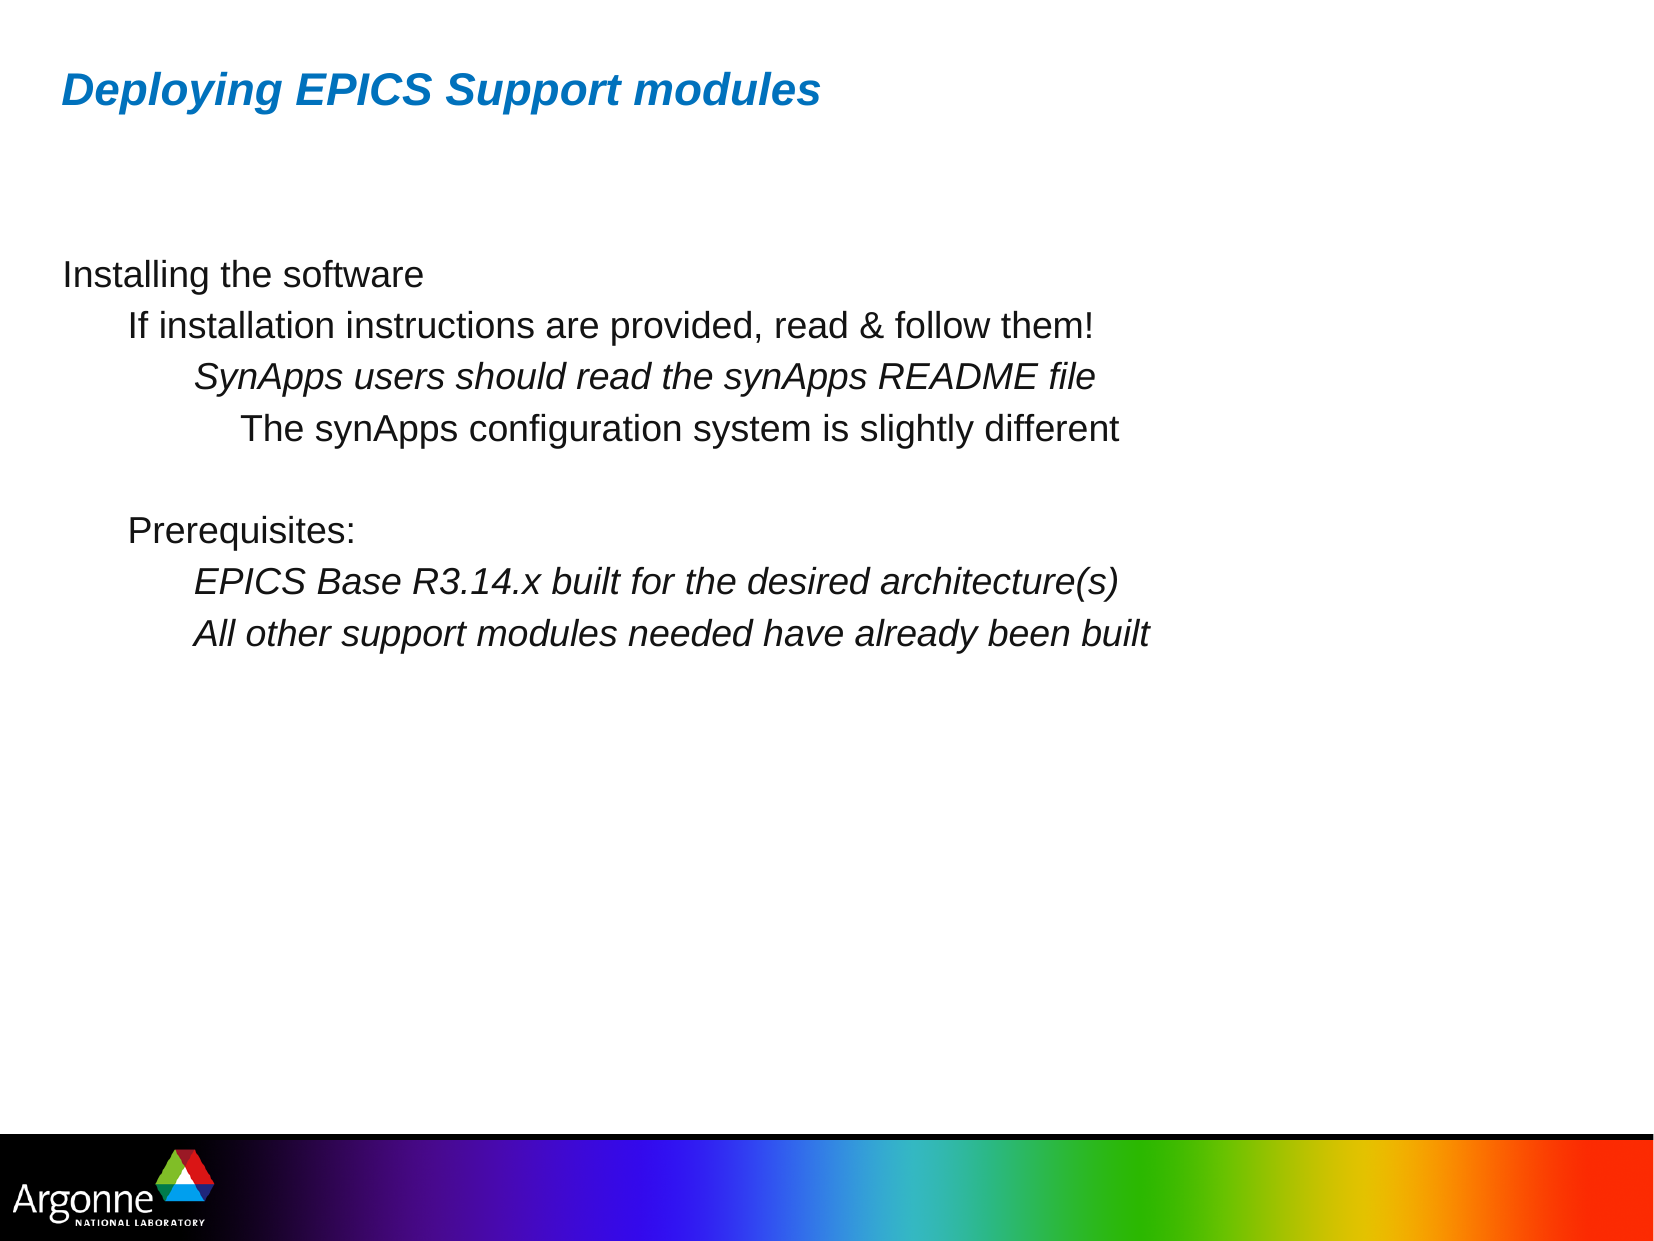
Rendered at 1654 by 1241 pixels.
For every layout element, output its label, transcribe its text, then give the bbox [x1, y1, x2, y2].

title Deploying EPICS Support modules [61, 56, 1500, 126]
picture [0, 1134, 1654, 1241]
list Installing the software If installation instructions are provided, read & follow them! SynApps users should read the synApps README file The synApps configuration system is slightly different Prerequisites: EPICS Base R3.14.x built for the desired architecture(s) All other support modules needed have already been built [62, 253, 1498, 799]
